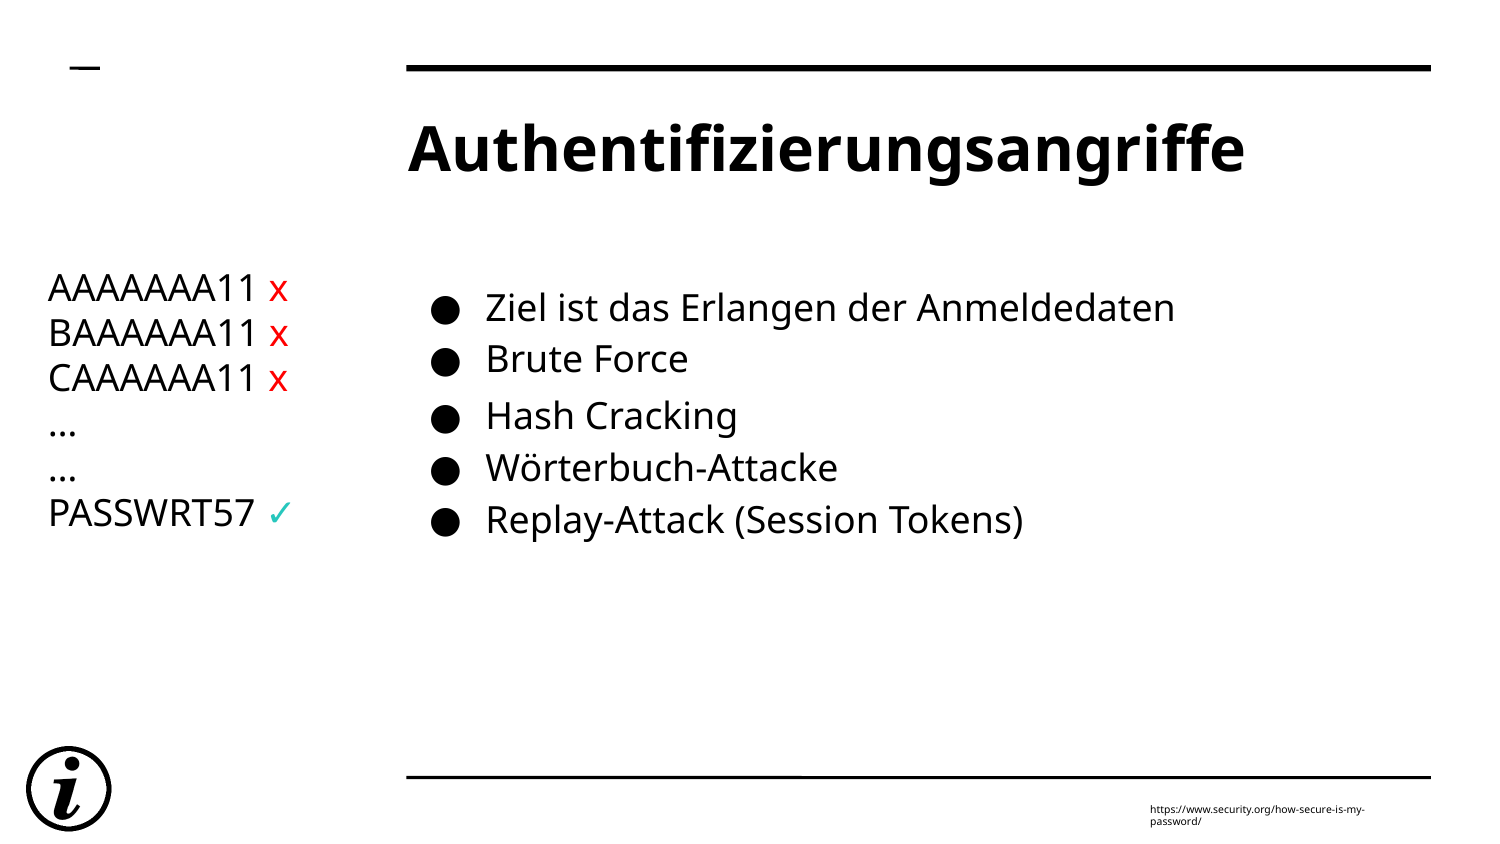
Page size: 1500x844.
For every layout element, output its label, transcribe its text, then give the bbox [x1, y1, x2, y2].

text_box AAAAAAA11 x BAAAAAA11 x CAAAAAA11 x … … PASSWRT57 ✓ [32, 249, 358, 573]
text_box https://www.security.org/how-secure-is-my-password/ [1135, 787, 1418, 844]
list Hash Cracking Wörterbuch-Attacke Replay-Attack (Session Tokens) [395, 370, 1433, 598]
list Ziel ist das Erlangen der Anmeldedaten Brute Force [395, 261, 1433, 370]
title Authentifizierungsangriffe [393, 94, 1431, 199]
picture [18, 738, 119, 839]
